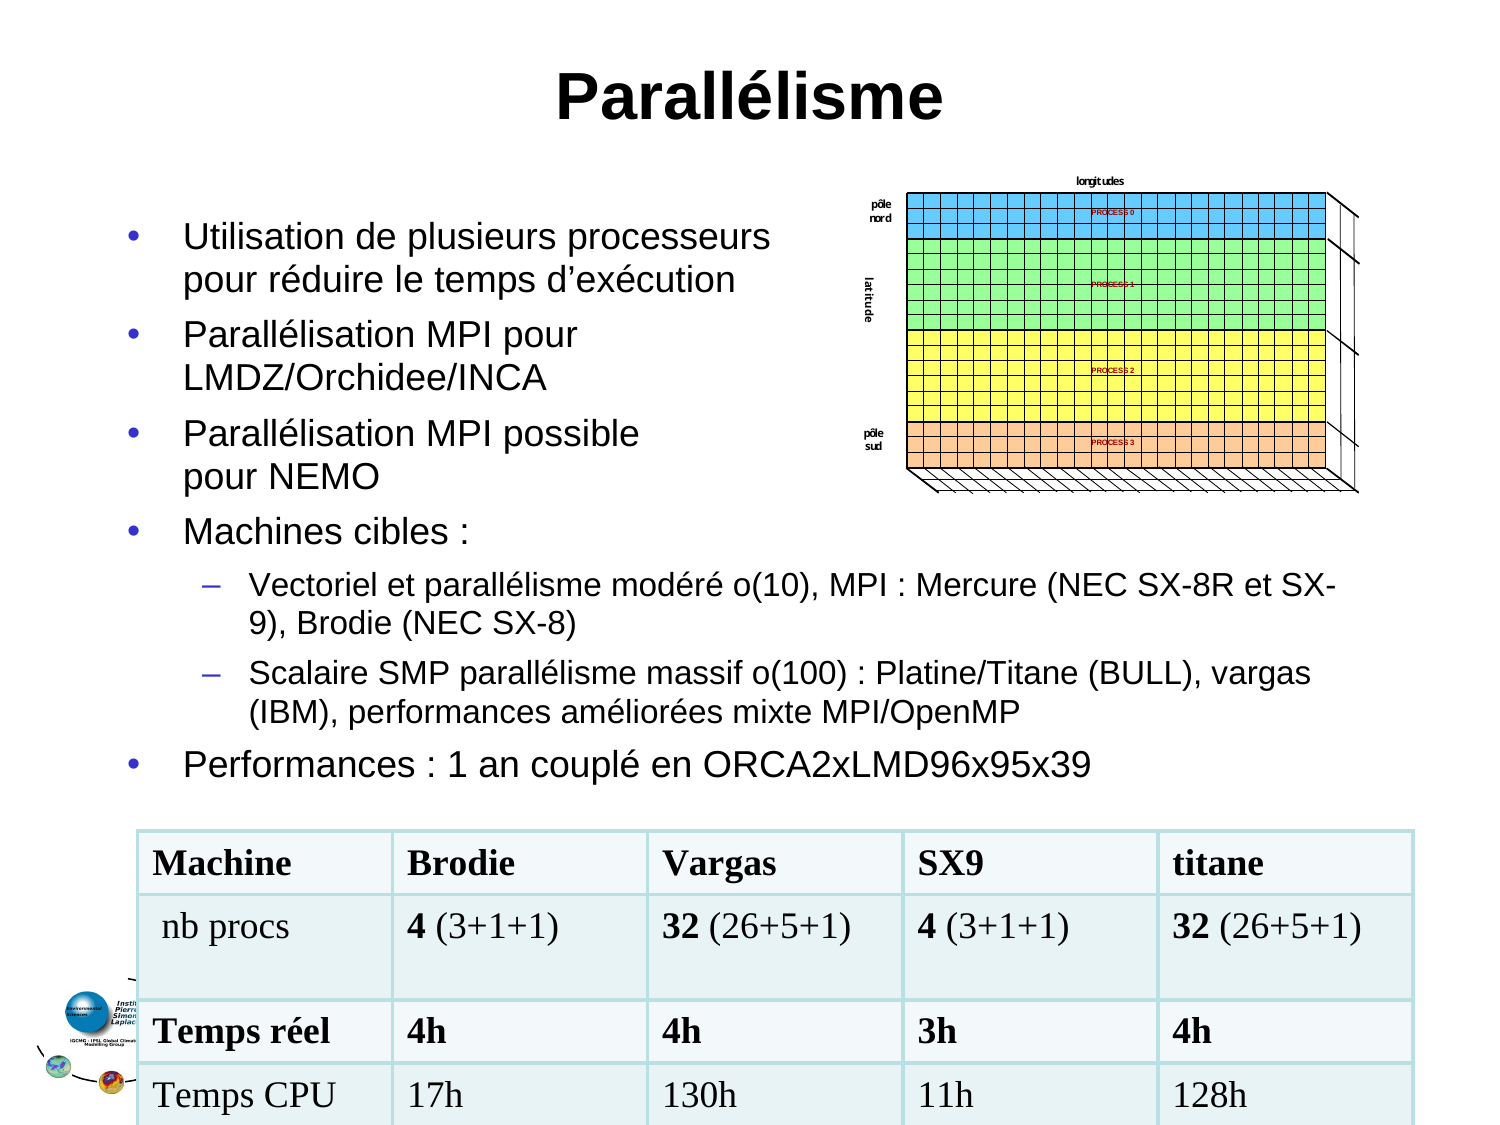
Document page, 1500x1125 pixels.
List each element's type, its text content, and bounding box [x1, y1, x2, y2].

table_cell 4h [649, 1002, 901, 1061]
picture [853, 172, 1363, 497]
table_cell 128h [1160, 1065, 1411, 1125]
picture [65, 990, 136, 1048]
text_box Utilisation de plusieurs processeurs pour réduire le temps d’exécution Parallélisation MPI pour LMDZ/Orchidee/INCA Parallélisation MPI possible pour NEMO Machines cibles : Vectoriel et parallélisme modéré o(10), MPI : Mercure (NEC SX-8R et SX-9), Brodie (NEC SX-8) Scalaire SMP parallélisme massif o(100) : Platine/Titane (BULL), vargas (IBM), performances améliorées mixte MPI/OpenMP Performances : 1 an couplé en ORCA2xLMD96x95x39 [112, 206, 1388, 874]
text_box Parallélisme [75, 45, 1426, 233]
picture [97, 1069, 125, 1095]
table_cell 32 (26+5+1) [649, 896, 901, 998]
picture [44, 1054, 72, 1079]
table_header Brodie [394, 833, 646, 893]
table_cell 17h [394, 1065, 646, 1125]
table_cell 4h [1160, 1002, 1411, 1061]
table_header Vargas [649, 833, 901, 893]
table_cell Temps réel [139, 1002, 391, 1061]
table_cell 130h [649, 1065, 901, 1125]
table_cell nb procs [139, 896, 391, 998]
table_cell 4 (3+1+1) [394, 896, 646, 998]
table_cell 3h [905, 1002, 1156, 1061]
table_cell 11h [905, 1065, 1156, 1125]
table_cell 4 (3+1+1) [905, 896, 1156, 998]
table_header titane [1160, 833, 1411, 893]
table_cell Temps CPU [139, 1065, 391, 1125]
table_header Machine [139, 833, 391, 893]
table_cell 32 (26+5+1) [1160, 896, 1411, 998]
table_header SX9 [905, 833, 1156, 893]
table_cell 4h [394, 1002, 646, 1061]
